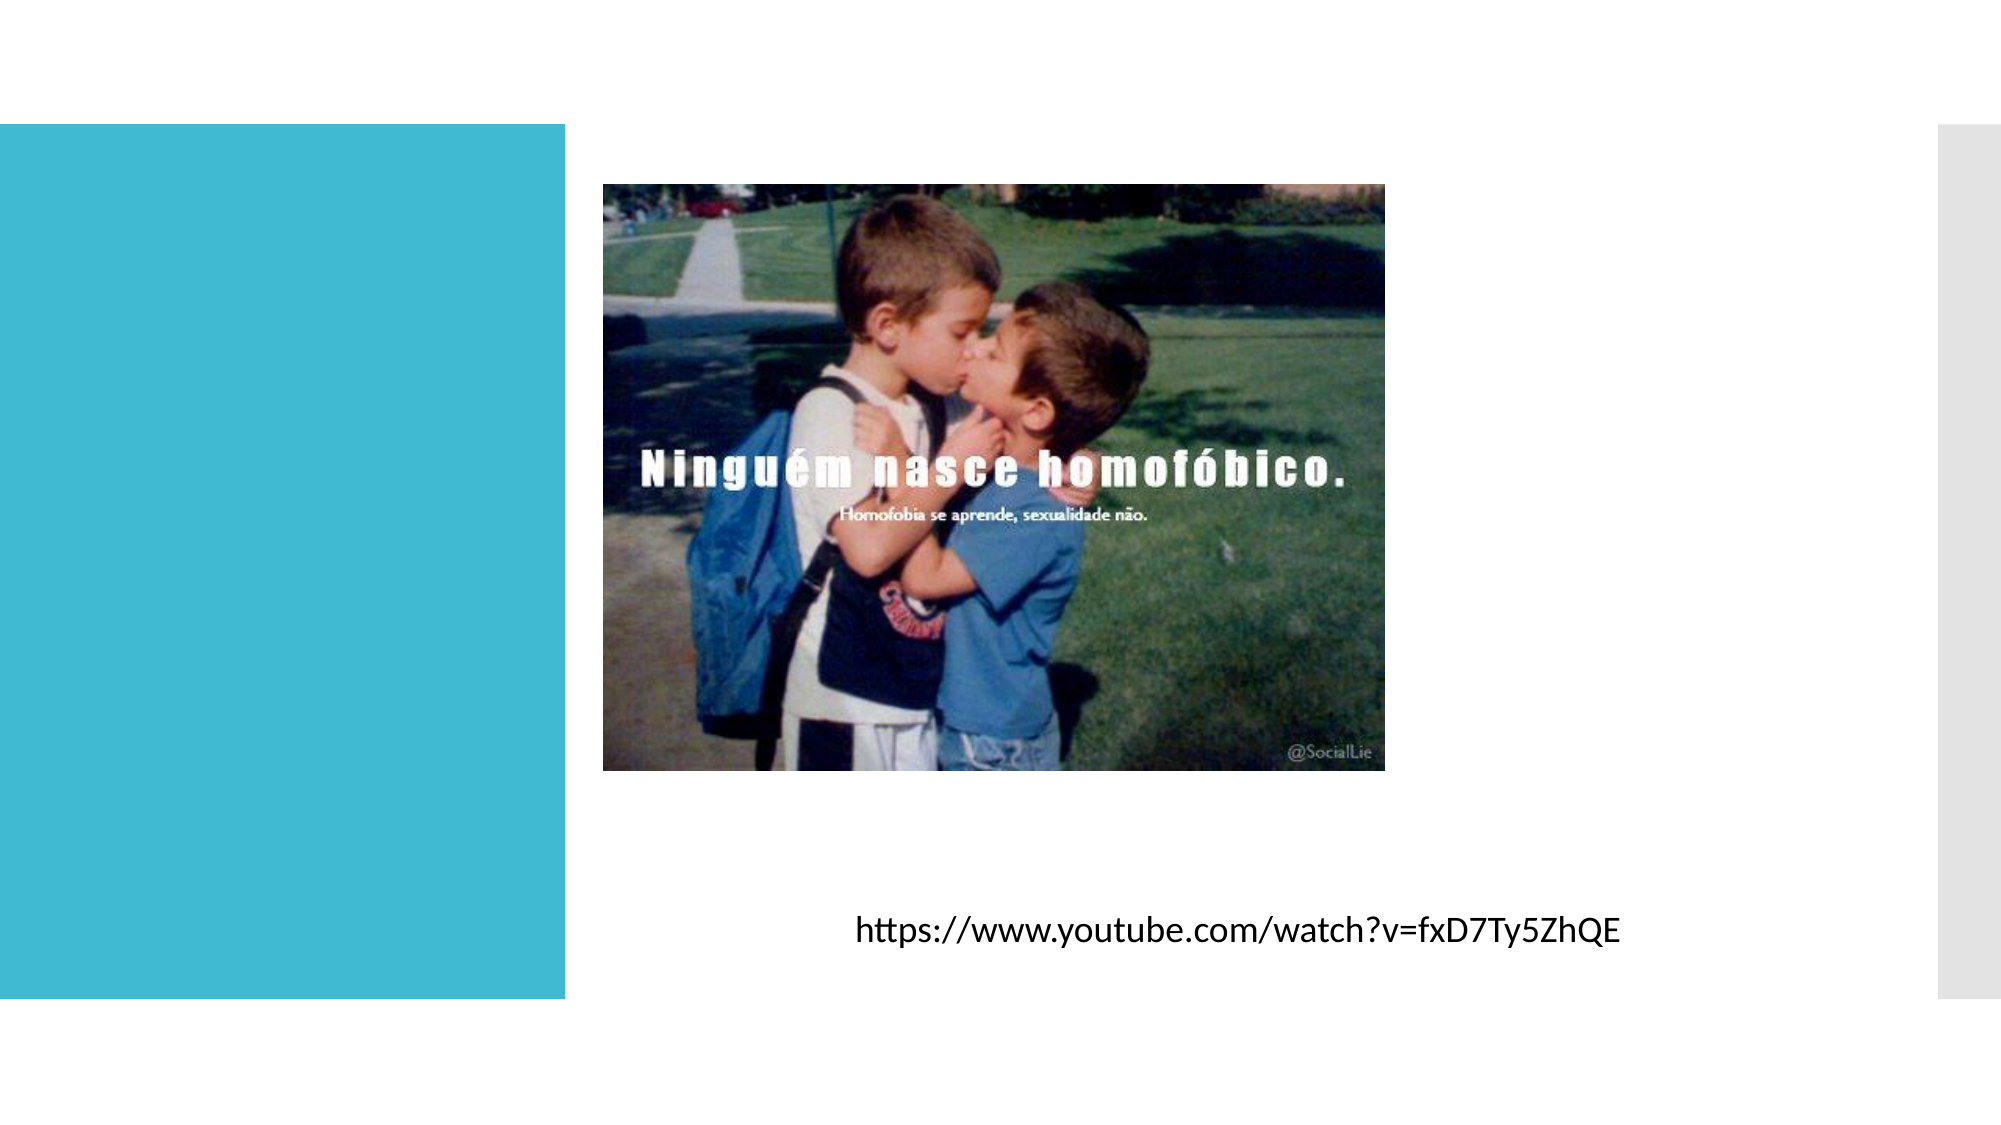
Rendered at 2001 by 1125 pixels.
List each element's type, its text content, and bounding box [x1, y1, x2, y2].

picture [603, 184, 1385, 771]
text_box https://www.youtube.com/watch?v=fxD7Ty5ZhQE [840, 897, 1851, 1004]
